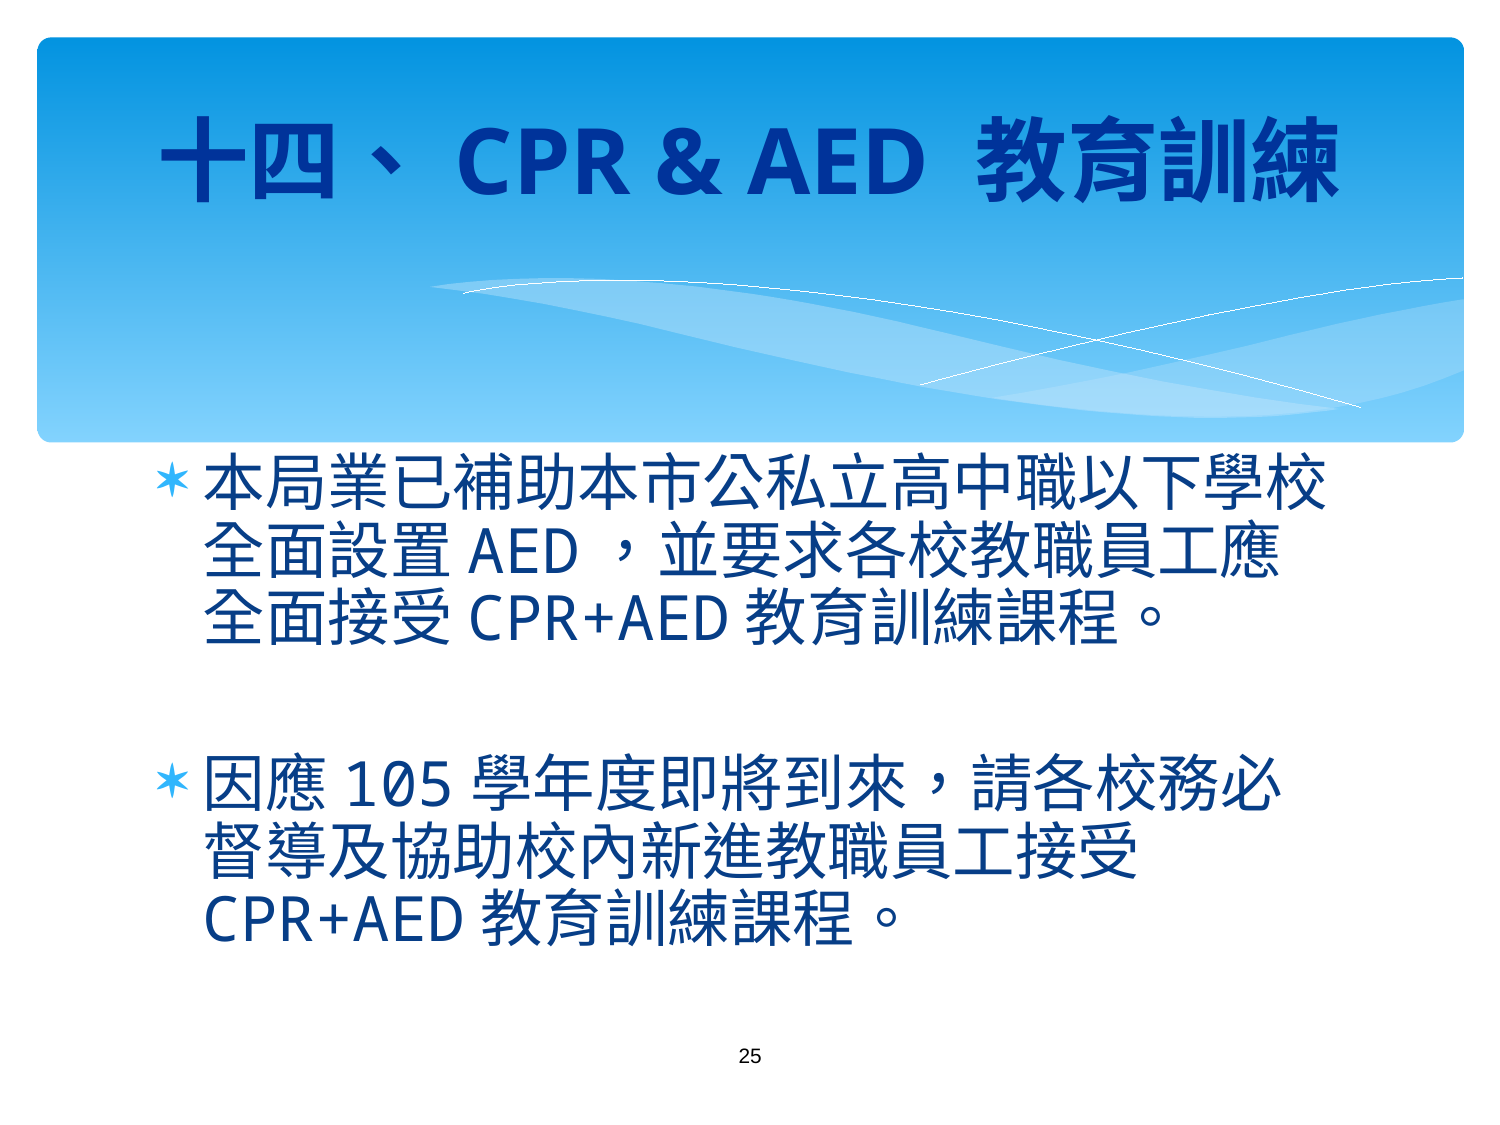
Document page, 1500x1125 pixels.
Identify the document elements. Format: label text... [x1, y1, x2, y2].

text_box <number> [654, 1025, 846, 1086]
title 十四、CPR & AED 教育訓練 [75, 55, 1426, 261]
list 本局業已補助本市公私立高中職以下學校全面設置AED，並要求各校教職員工應全面接受CPR+AED教育訓練課程。 因應105學年度即將到來，請各校務必督導及協助校內新進教職員工接受CPR+AED教育訓練課程。 [142, 444, 1359, 1005]
